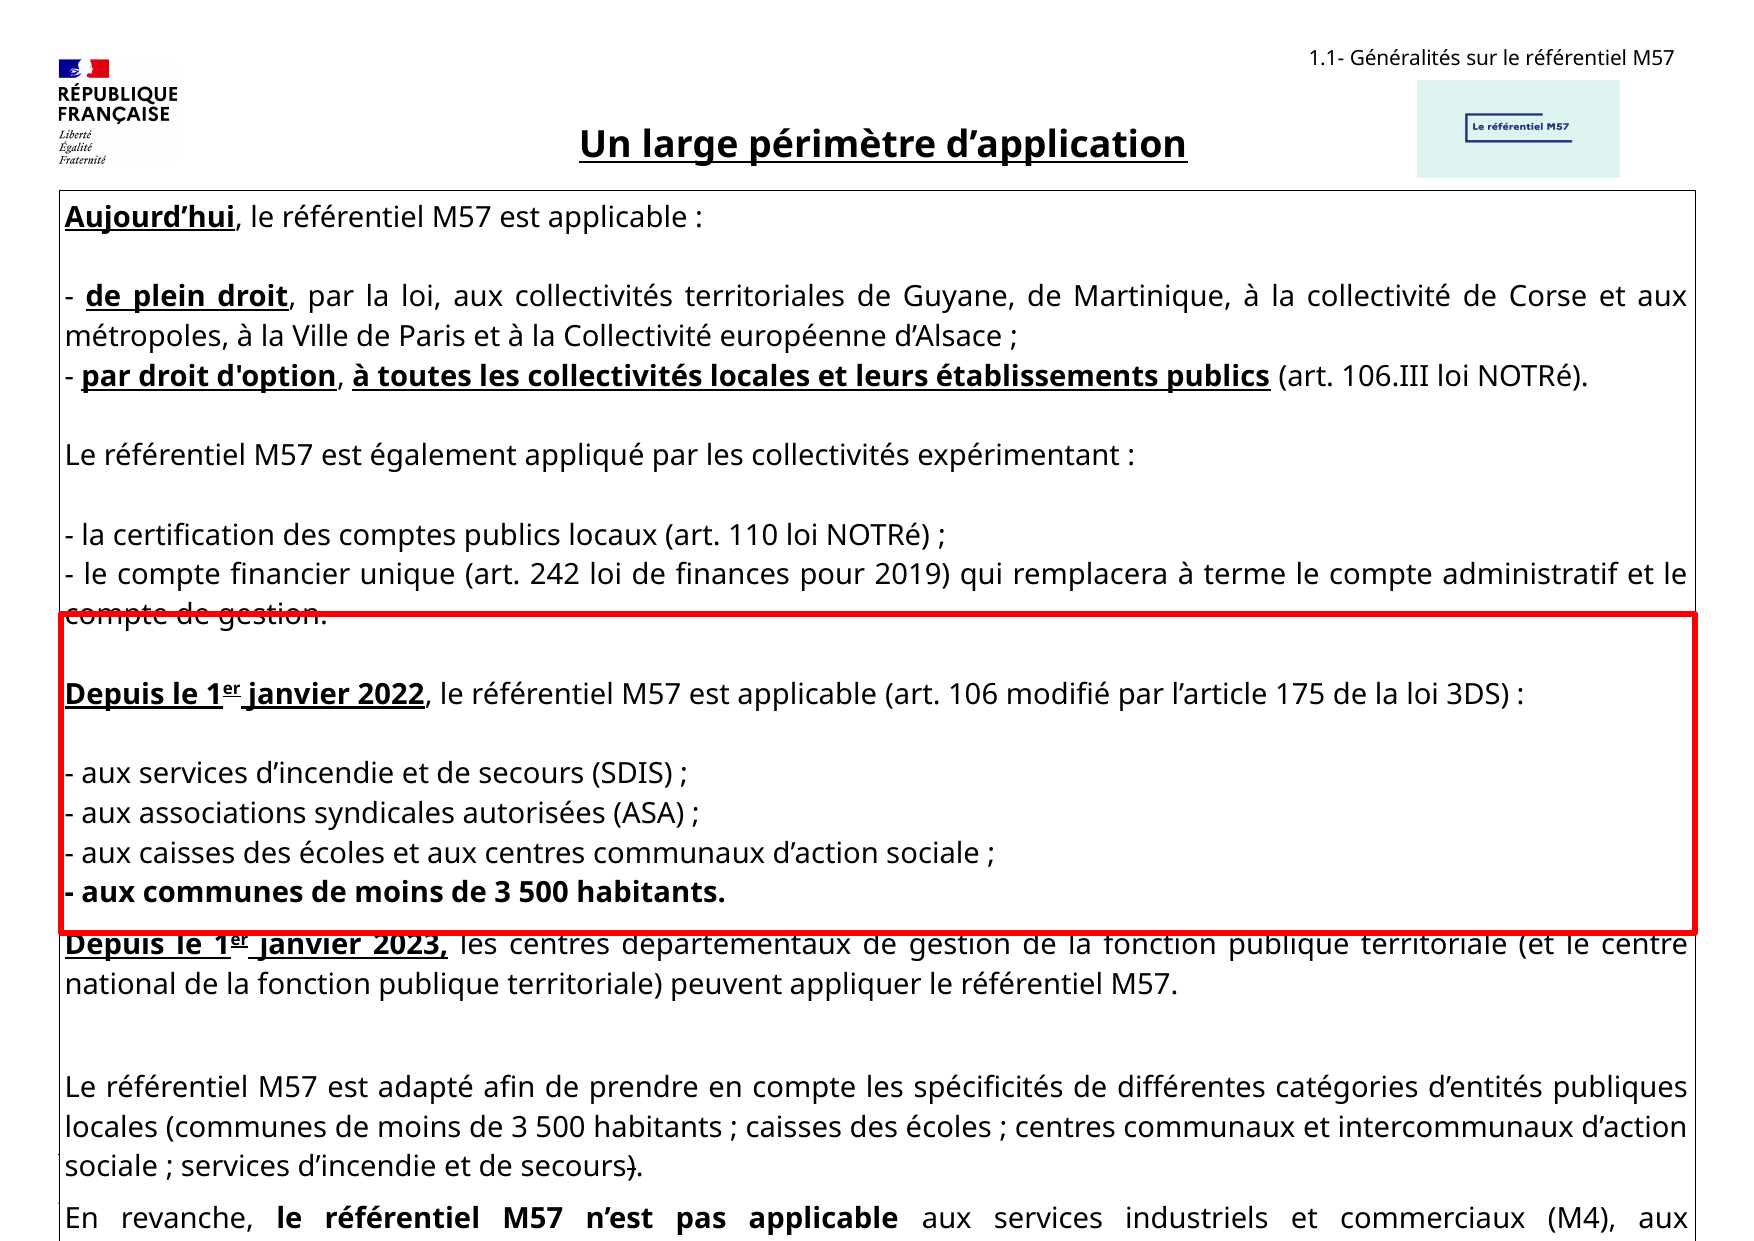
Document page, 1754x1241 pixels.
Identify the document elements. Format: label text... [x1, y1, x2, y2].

picture [58, 58, 178, 164]
picture [1417, 80, 1620, 178]
text_box 1.1- Généralités sur le référentiel M57 [220, 35, 1690, 152]
text_box Un large périmètre d’application [271, 152, 1496, 192]
table_header Aujourd’hui, le référentiel M57 est applicable : - de plein droit, par la loi, aux collectivités territoriales de Guyane, de Martinique, à la collectivité de Corse et aux métropoles, à la Ville de Paris et à la Collectivité européenne d’Alsace ; - par droit d'option, à toutes les collectivités locales et leurs établissements publics (art. 106.III loi NOTRé). Le référentiel M57 est également appliqué par les collectivités expérimentant : - la certification des comptes publics locaux (art. 110 loi NOTRé) ; - le compte financier unique (art. 242 loi de finances pour 2019) qui remplacera à terme le compte administratif et le compte de gestion. Depuis le 1er janvier 2022, le référentiel M57 est applicable (art. 106 modifié par l’article 175 de la loi 3DS) : - aux services d’incendie et de secours (SDIS) ; - aux associations syndicales autorisées (ASA) ; - aux caisses des écoles et aux centres communaux d’action sociale ; - aux communes de moins de 3 500 habitants. Depuis le 1er janvier 2023, les centres départementaux de gestion de la fonction publique territoriale (et le centre national de la fonction publique territoriale) peuvent appliquer le référentiel M57. Le référentiel M57 est adapté afin de prendre en compte les spécificités de différentes catégories d’entités publiques locales (communes de moins de 3 500 habitants ; caisses des écoles ; centres communaux et intercommunaux d’action sociale ; services d’incendie et de secours). En revanche, le référentiel M57 n’est pas applicable aux services industriels et commerciaux (M4), aux établissements publics de santé (M21) et aux établissements sociaux et médico-sociaux (M22). [60, 936, 1695, 1241]
table_header Aujourd’hui, le référentiel M57 est applicable : - de plein droit, par la loi, aux collectivités territoriales de Guyane, de Martinique, à la collectivité de Corse et aux métropoles, à la Ville de Paris et à la Collectivité européenne d’Alsace ; - par droit d'option, à toutes les collectivités locales et leurs établissements publics (art. 106.III loi NOTRé). Le référentiel M57 est également appliqué par les collectivités expérimentant : - la certification des comptes publics locaux (art. 110 loi NOTRé) ; - le compte financier unique (art. 242 loi de finances pour 2019) qui remplacera à terme le compte administratif et le compte de gestion. Depuis le 1er janvier 2022, le référentiel M57 est applicable (art. 106 modifié par l’article 175 de la loi 3DS) : - aux services d’incendie et de secours (SDIS) ; - aux associations syndicales autorisées (ASA) ; - aux caisses des écoles et aux centres communaux d’action sociale ; - aux communes de moins de 3 500 habitants. Depuis le 1er janvier 2023, les centres départementaux de gestion de la fonction publique territoriale (et le centre national de la fonction publique territoriale) peuvent appliquer le référentiel M57. Le référentiel M57 est adapté afin de prendre en compte les spécificités de différentes catégories d’entités publiques locales (communes de moins de 3 500 habitants ; caisses des écoles ; centres communaux et intercommunaux d’action sociale ; services d’incendie et de secours). En revanche, le référentiel M57 n’est pas applicable aux services industriels et commerciaux (M4), aux établissements publics de santé (M21) et aux établissements sociaux et médico-sociaux (M22). [60, 191, 1695, 611]
table_header Aujourd’hui, le référentiel M57 est applicable : - de plein droit, par la loi, aux collectivités territoriales de Guyane, de Martinique, à la collectivité de Corse et aux métropoles, à la Ville de Paris et à la Collectivité européenne d’Alsace ; - par droit d'option, à toutes les collectivités locales et leurs établissements publics (art. 106.III loi NOTRé). Le référentiel M57 est également appliqué par les collectivités expérimentant : - la certification des comptes publics locaux (art. 110 loi NOTRé) ; - le compte financier unique (art. 242 loi de finances pour 2019) qui remplacera à terme le compte administratif et le compte de gestion. Depuis le 1er janvier 2022, le référentiel M57 est applicable (art. 106 modifié par l’article 175 de la loi 3DS) : - aux services d’incendie et de secours (SDIS) ; - aux associations syndicales autorisées (ASA) ; - aux caisses des écoles et aux centres communaux d’action sociale ; - aux communes de moins de 3 500 habitants. Depuis le 1er janvier 2023, les centres départementaux de gestion de la fonction publique territoriale (et le centre national de la fonction publique territoriale) peuvent appliquer le référentiel M57. Le référentiel M57 est adapté afin de prendre en compte les spécificités de différentes catégories d’entités publiques locales (communes de moins de 3 500 habitants ; caisses des écoles ; centres communaux et intercommunaux d’action sociale ; services d’incendie et de secours). En revanche, le référentiel M57 n’est pas applicable aux services industriels et commerciaux (M4), aux établissements publics de santé (M21) et aux établissements sociaux et médico-sociaux (M22). [64, 617, 1692, 930]
